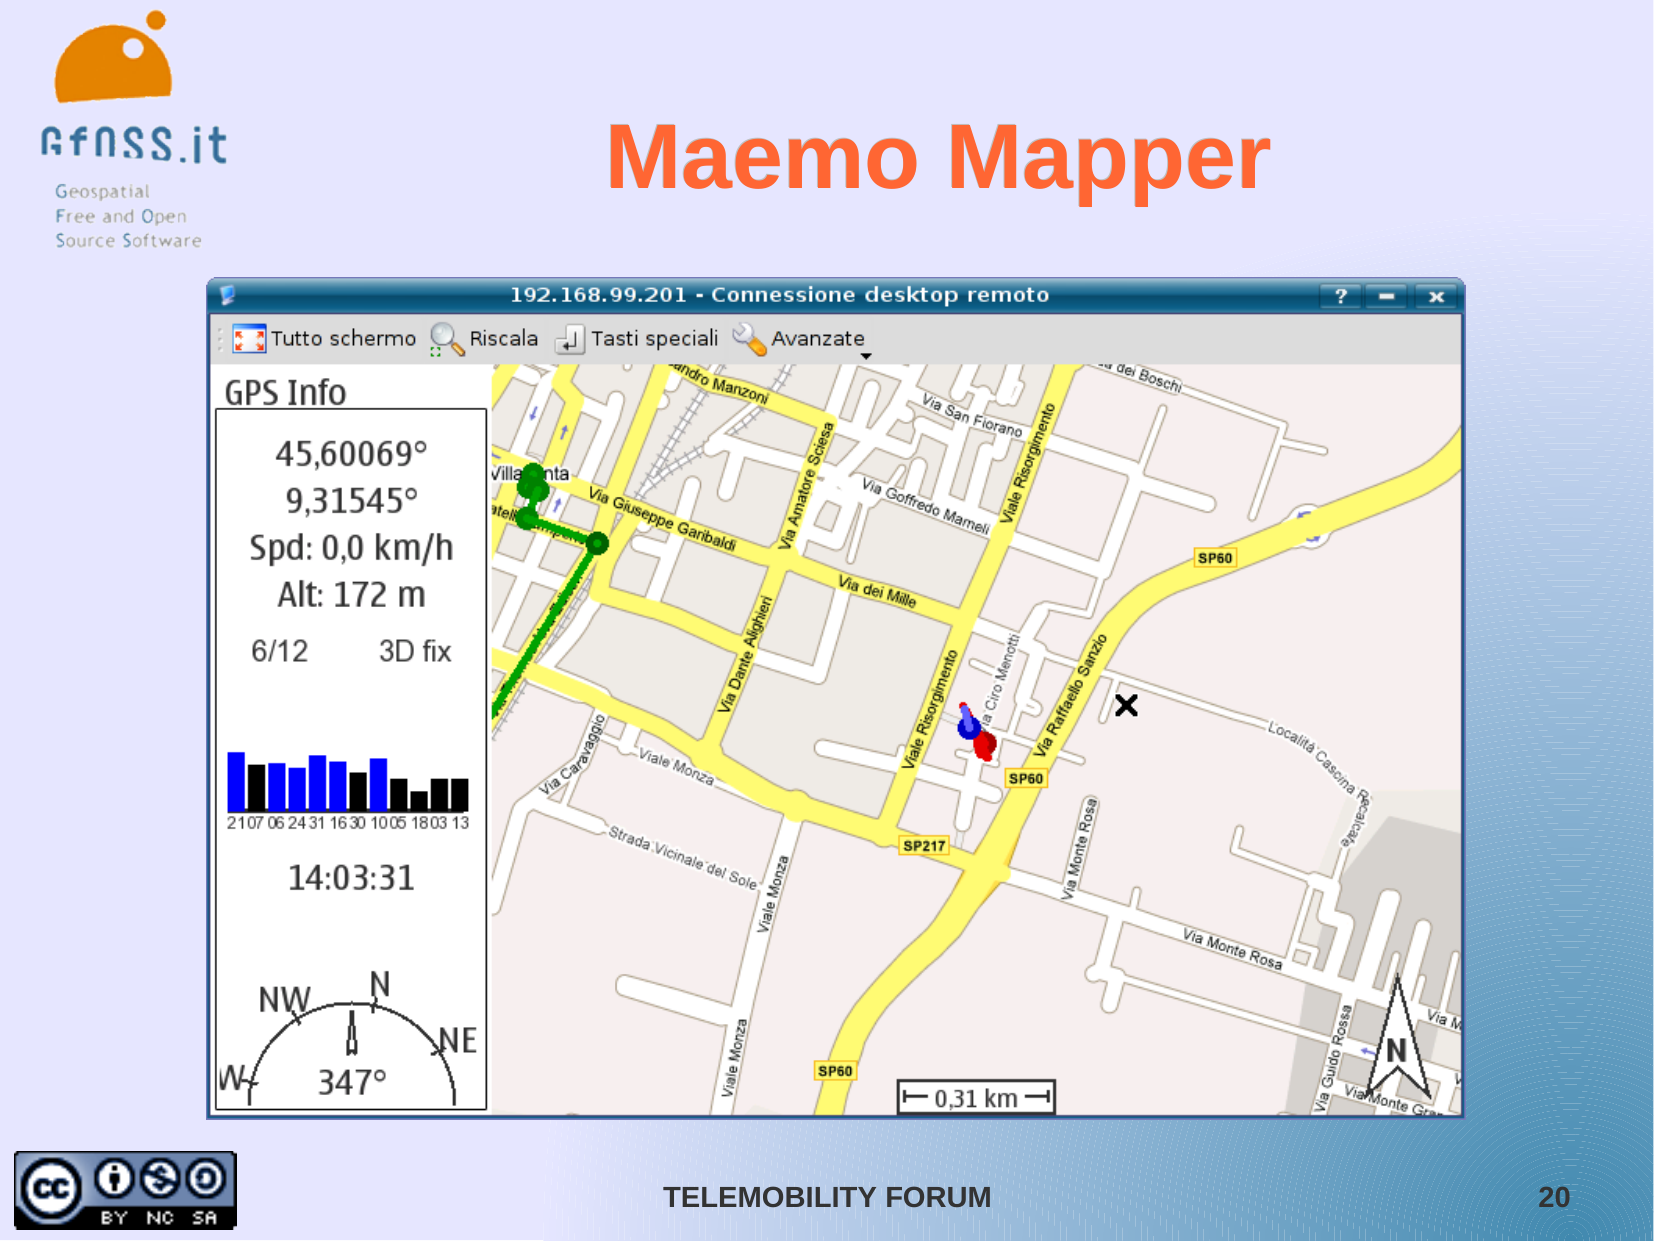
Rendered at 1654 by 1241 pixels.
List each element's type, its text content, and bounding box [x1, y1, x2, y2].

picture [206, 277, 1466, 1120]
picture [0, 1, 254, 266]
picture [14, 1151, 237, 1230]
title Maemo Mapper [289, 60, 1589, 253]
